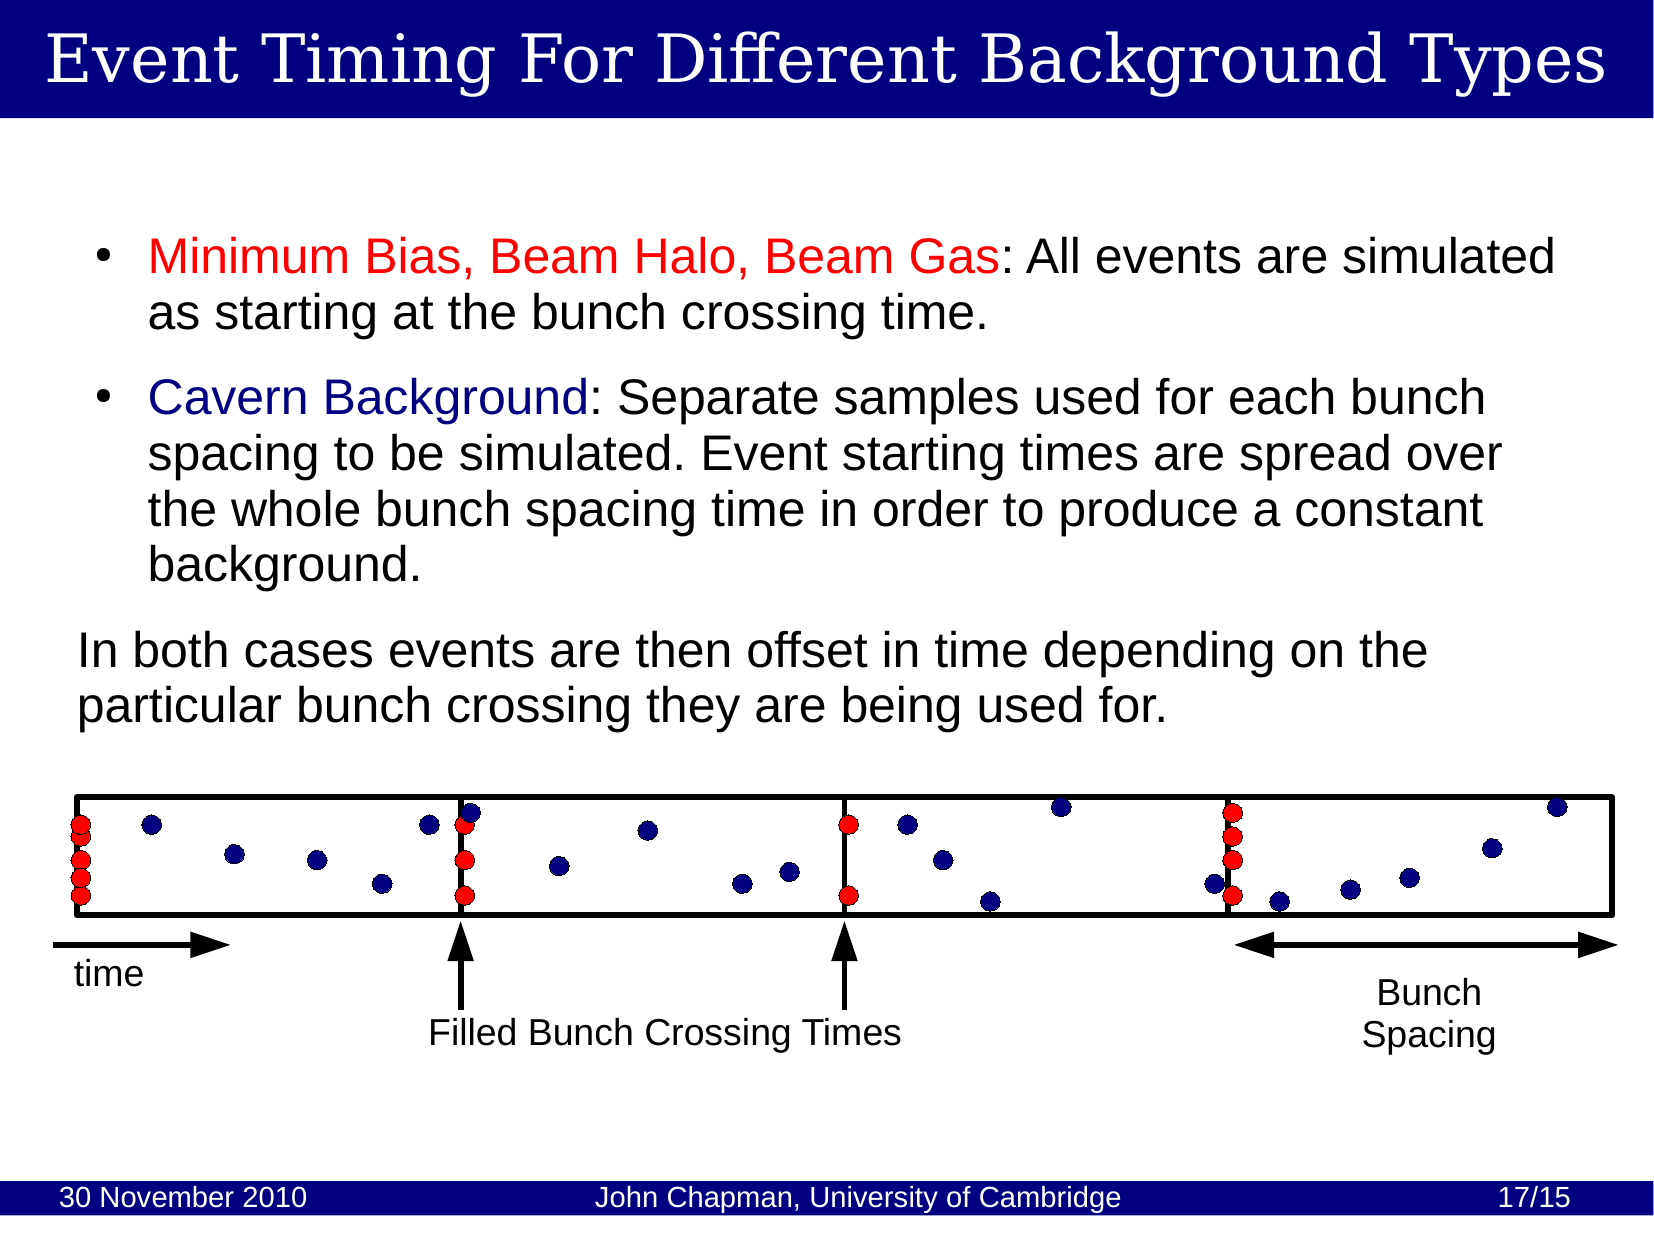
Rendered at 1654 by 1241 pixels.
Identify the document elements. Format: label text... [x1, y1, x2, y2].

text_box [454, 803, 481, 835]
text_box [1547, 797, 1568, 817]
text_box [141, 814, 162, 835]
text_box [372, 874, 393, 894]
text_box [454, 850, 475, 870]
text_box [1222, 850, 1243, 870]
text_box [933, 850, 954, 870]
text_box Filled Bunch Crossing Times [413, 1003, 945, 1061]
text_box [70, 850, 91, 906]
text_box [1204, 874, 1243, 906]
text_box [70, 814, 91, 847]
text_box [1051, 797, 1072, 817]
text_box [980, 891, 1001, 912]
text_box [637, 820, 658, 841]
text_box [897, 814, 918, 835]
text_box [1399, 868, 1420, 888]
text_box [224, 844, 245, 864]
text_box [307, 850, 328, 870]
text_box [1340, 879, 1361, 900]
text_box [732, 874, 753, 894]
text_box [1222, 826, 1243, 847]
text_box [1222, 803, 1243, 823]
text_box [838, 814, 859, 835]
text_box [1482, 838, 1503, 858]
text_box [1269, 891, 1290, 912]
text_box [419, 814, 440, 835]
list Minimum Bias, Beam Halo, Beam Gas: All events are simulated as starting at the bunch crossing time. Cavern Background: Separate samples used for each bunch spacing to be simulated. Event starting times are spread over the whole bunch spacing time in order to produce a constant background. In both cases events are then offset in time depending on the particular bunch crossing they are being used for. [76, 228, 1565, 739]
text_box [549, 856, 570, 876]
text_box Bunch Spacing [1340, 964, 1518, 1063]
text_box [779, 862, 800, 882]
text_box time [59, 944, 355, 1002]
title Event Timing For Different Background Types [0, 0, 1654, 119]
text_box [838, 885, 859, 906]
text_box [454, 885, 475, 906]
